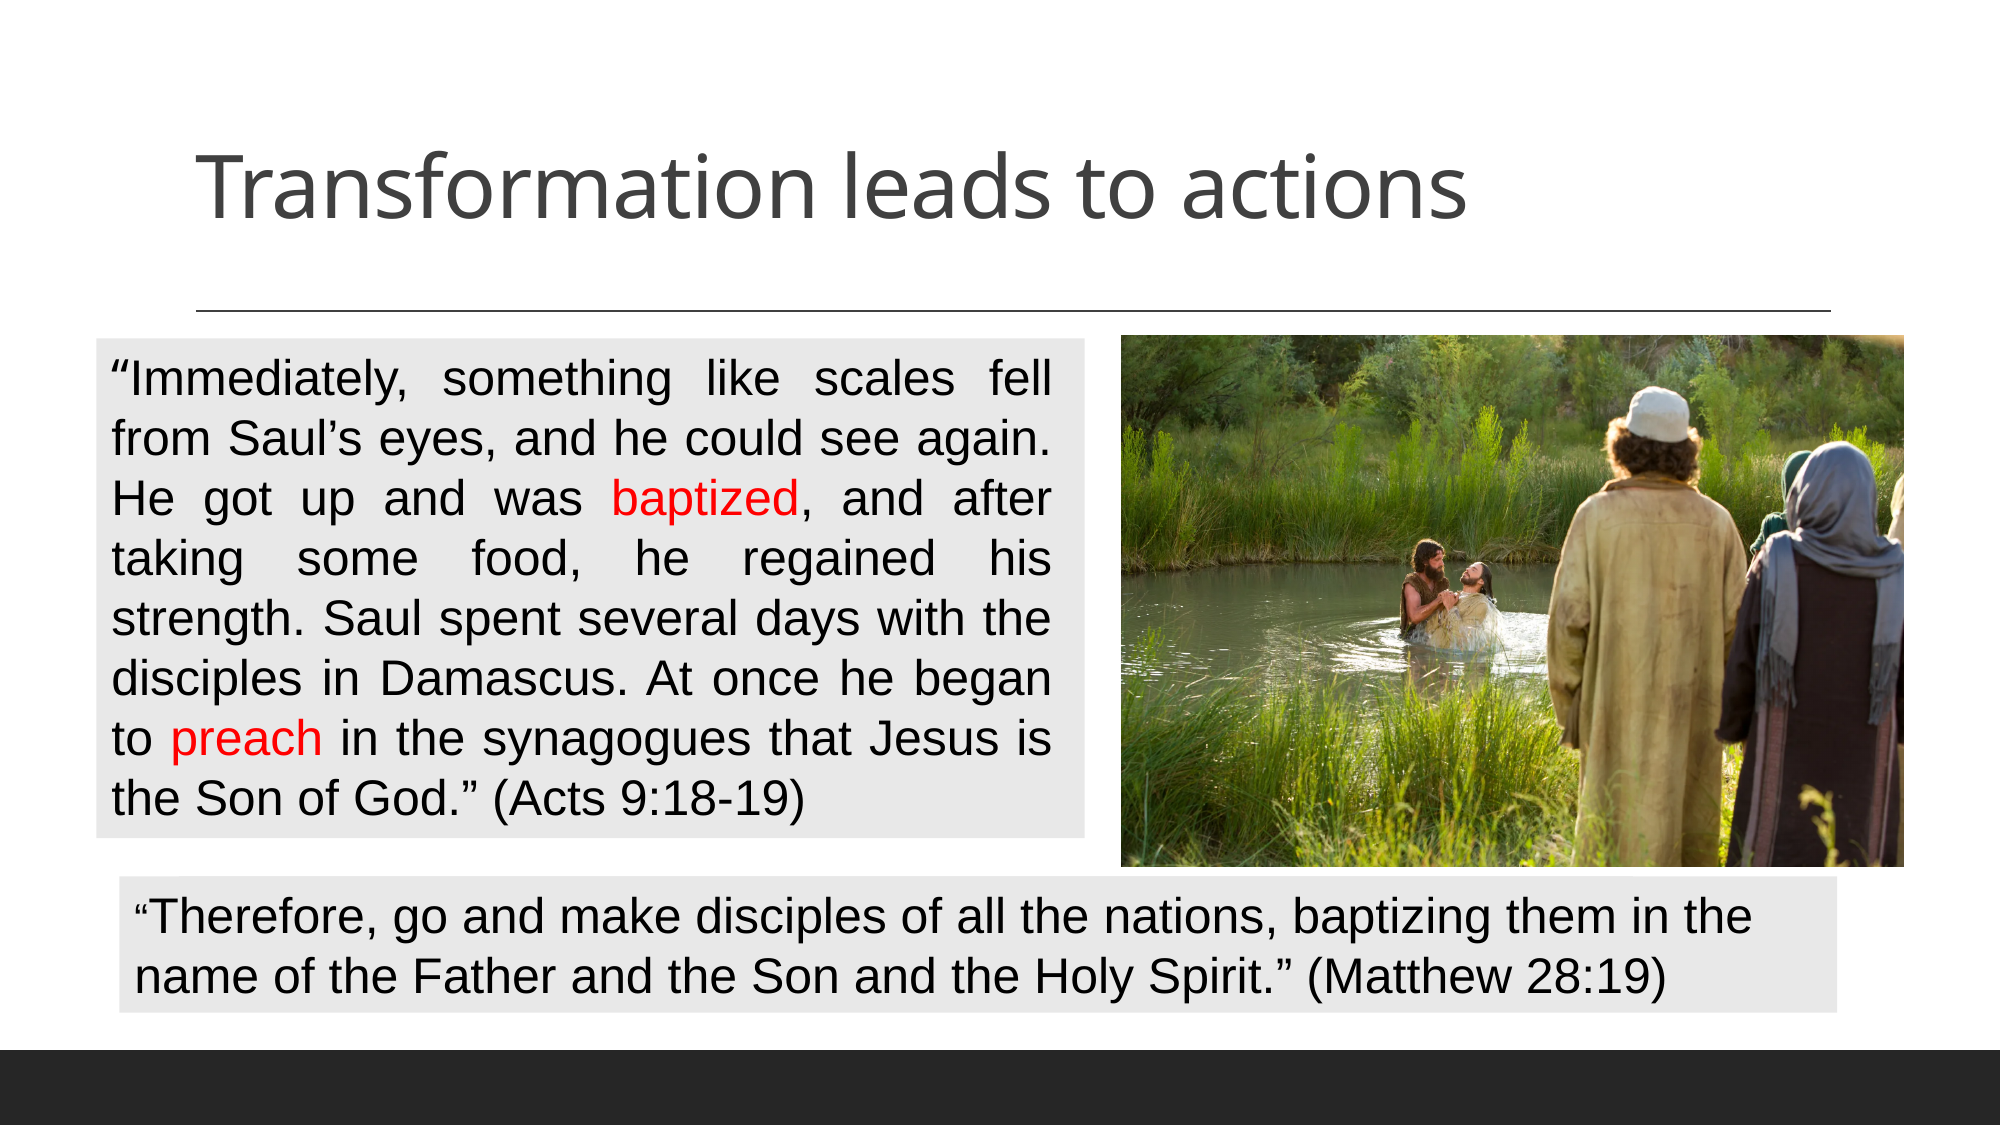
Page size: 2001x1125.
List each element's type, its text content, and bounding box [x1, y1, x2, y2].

title Transformation leads to actions [180, 47, 1583, 245]
text_box “Immediately, something like scales fell from Saul’s eyes, and he could see again. He got up and was baptized, and after taking some food, he regained his strength. Saul spent several days with the disciples in Damascus. At once he began to preach in the synagogues that Jesus is the Son of God.” (Acts 9:18-19) [96, 338, 1085, 839]
text_box “Therefore, go and make disciples of all the nations, baptizing them in the name of the Father and the Son and the Holy Spirit.” (Matthew 28:19) [119, 876, 1838, 1013]
picture [1121, 335, 1904, 867]
